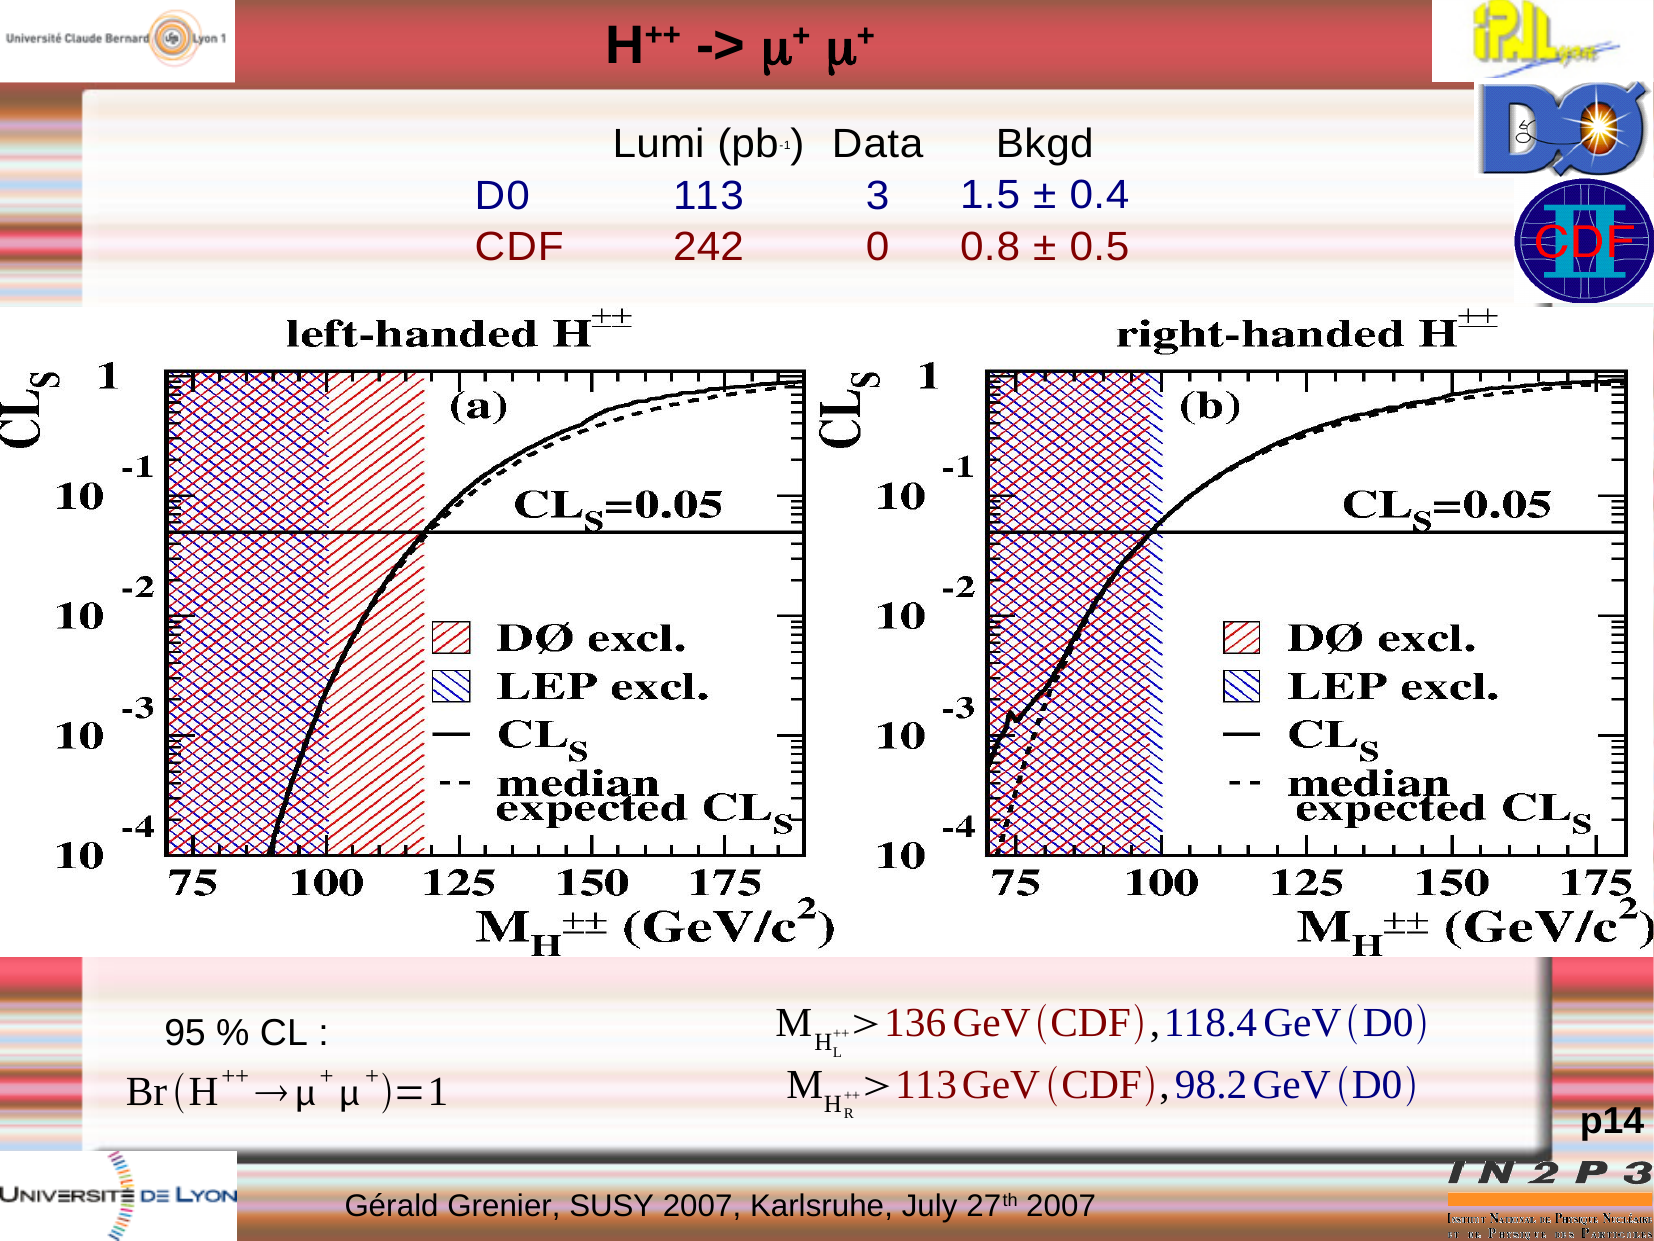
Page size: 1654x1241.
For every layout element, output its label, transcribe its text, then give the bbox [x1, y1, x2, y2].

chart [118, 1062, 455, 1116]
chart [767, 999, 1435, 1122]
text_box H++ -> m+ m+ [590, 7, 889, 89]
chart [472, 118, 1148, 300]
picture [0, 0, 1654, 1241]
text_box 95 % CL : [149, 1003, 355, 1061]
